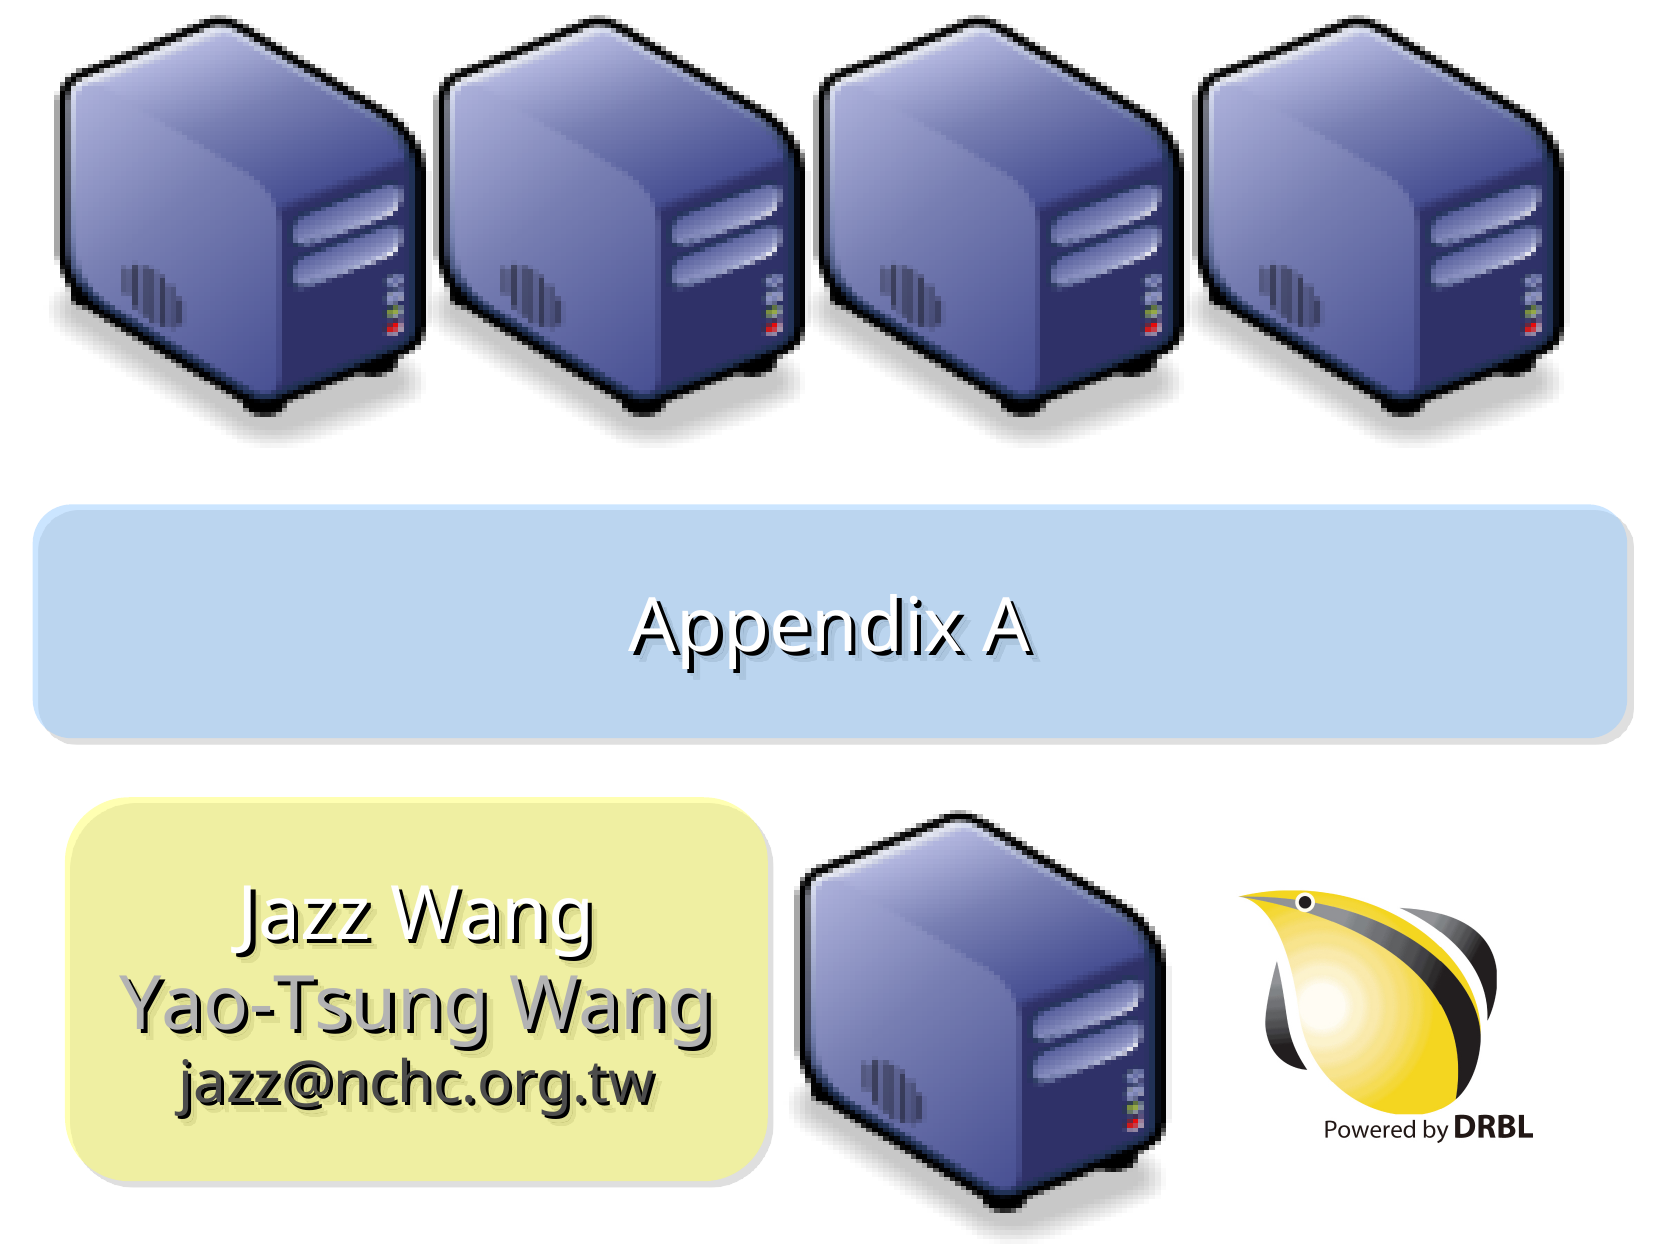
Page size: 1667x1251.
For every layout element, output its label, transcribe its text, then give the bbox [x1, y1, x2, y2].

picture [1224, 874, 1548, 1152]
text_box Jazz Wang Yao-Tsung Wang jazz@nchc.org.tw [64, 797, 768, 1182]
text_box Appendix A [32, 504, 1628, 739]
picture [767, 797, 1211, 1251]
picture [27, 2, 1609, 502]
